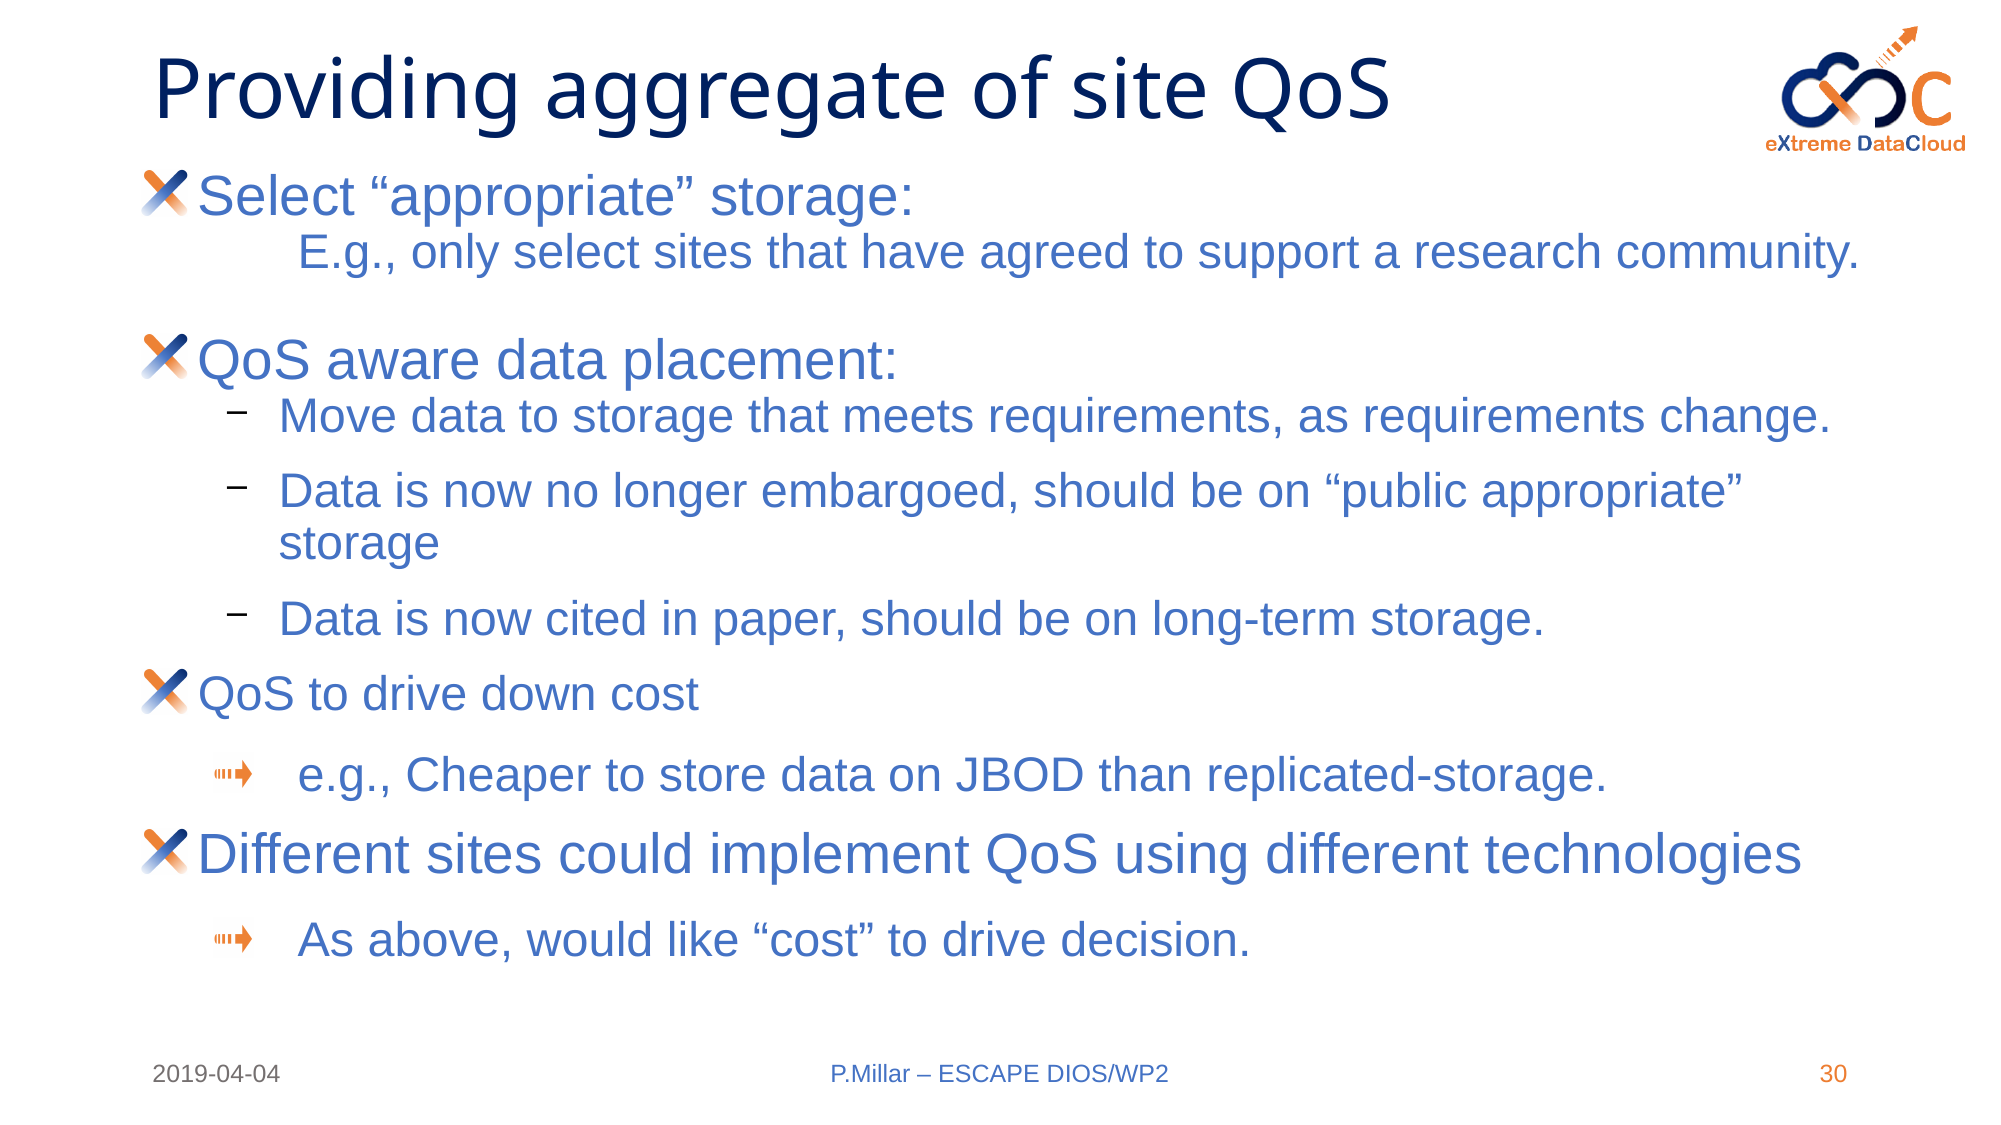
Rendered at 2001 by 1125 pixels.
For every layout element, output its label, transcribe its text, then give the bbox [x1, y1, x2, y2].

picture [1777, 18, 1985, 170]
slide_number 2019-04-04 [137, 1042, 588, 1103]
footer P.Millar – ESCAPE DIOS/WP2 [662, 1042, 1338, 1103]
list Select “appropriate” storage: E.g., only select sites that have agreed to support a research community. QoS aware data placement: Move data to storage that meets requirements, as requirements change. Data is now no longer embargoed, should be on “public appropriate” storage Data is now cited in paper, should be on long-term storage. QoS to drive down cost e.g., Cheaper to store data on JBOD than replicated-storage. Different sites could implement QoS using different technologies As above, would like “cost” to drive decision. [126, 151, 1905, 1017]
title Providing aggregate of site QoS [137, 18, 1777, 151]
slide_number <number> [1412, 1042, 1863, 1103]
